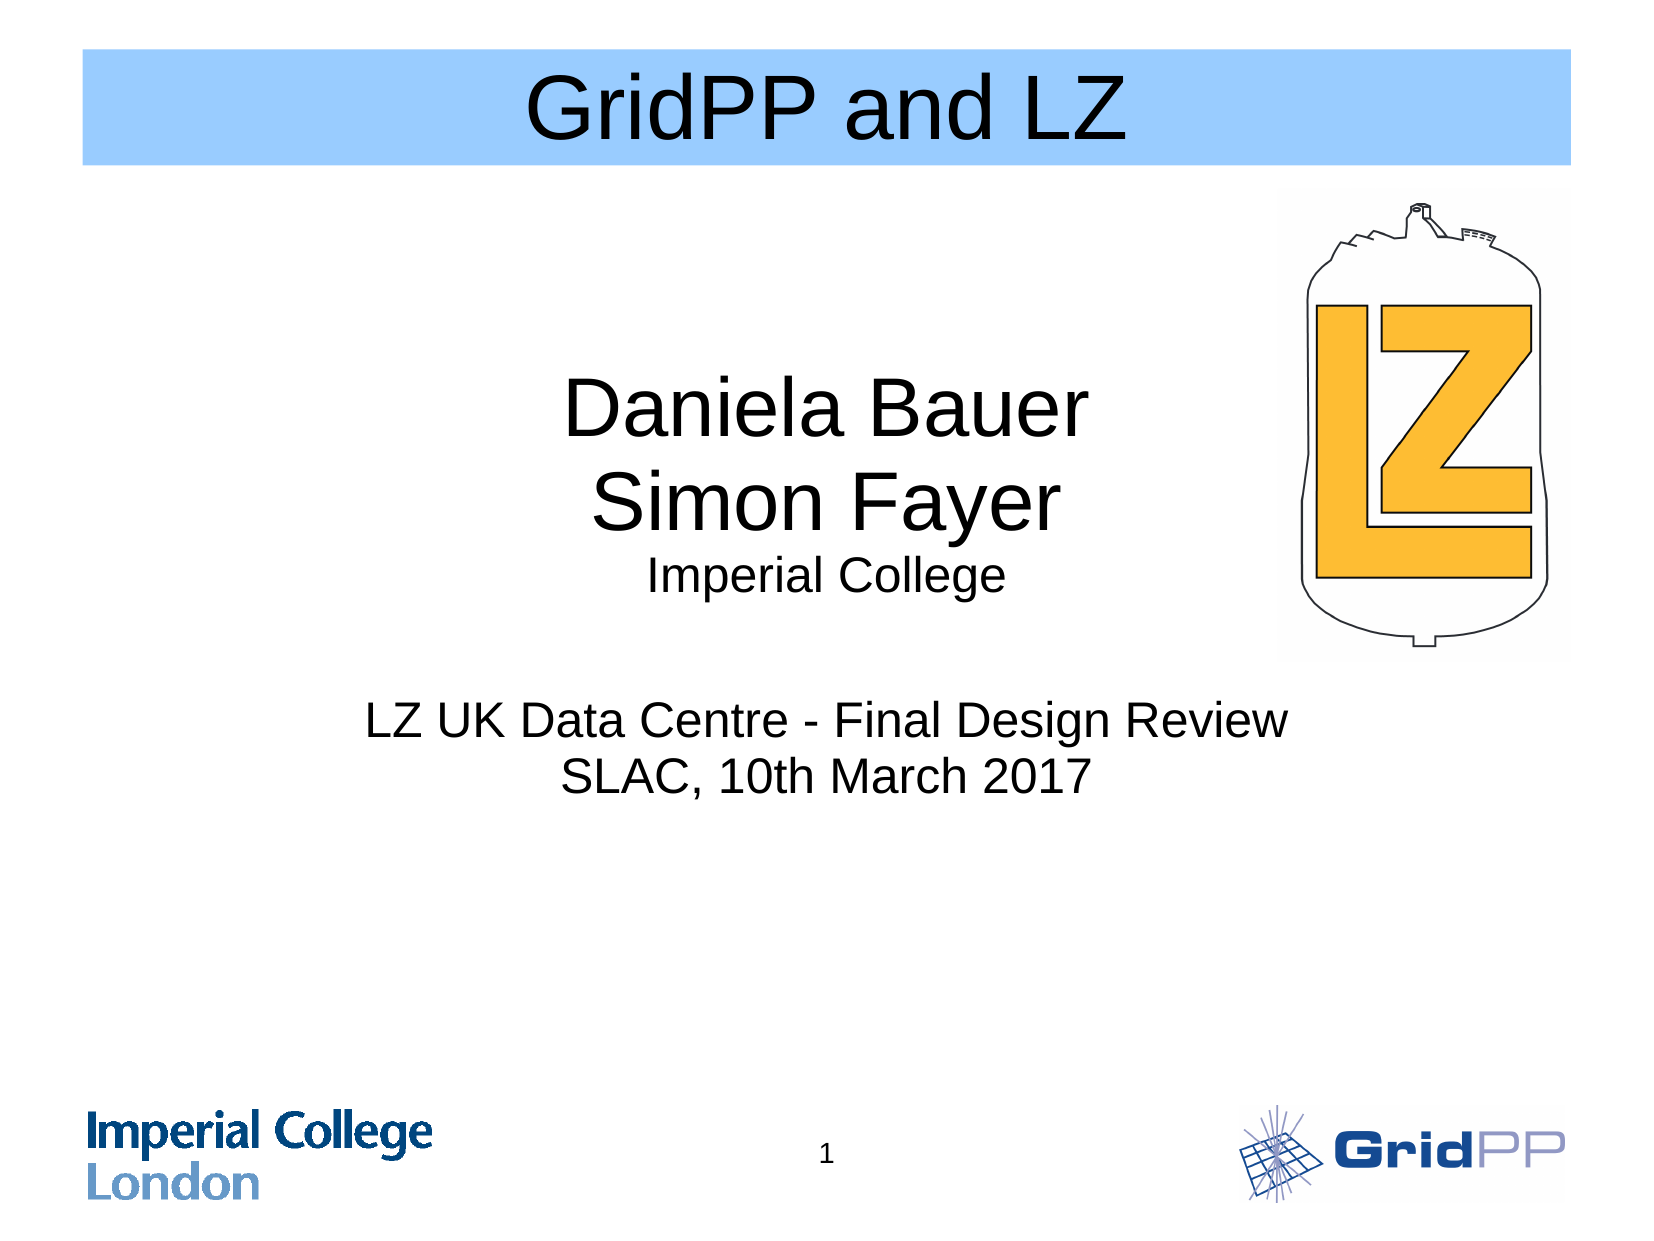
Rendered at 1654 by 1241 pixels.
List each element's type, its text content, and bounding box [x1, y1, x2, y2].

picture [88, 1109, 432, 1200]
picture [1239, 1105, 1565, 1203]
text_box Daniela Bauer Simon Fayer Imperial College [548, 354, 1106, 621]
picture [1277, 188, 1571, 662]
title GridPP and LZ [82, 49, 1571, 166]
text_box LZ UK Data Centre - Final Design Review SLAC, 10th March 2017 [349, 685, 1304, 812]
